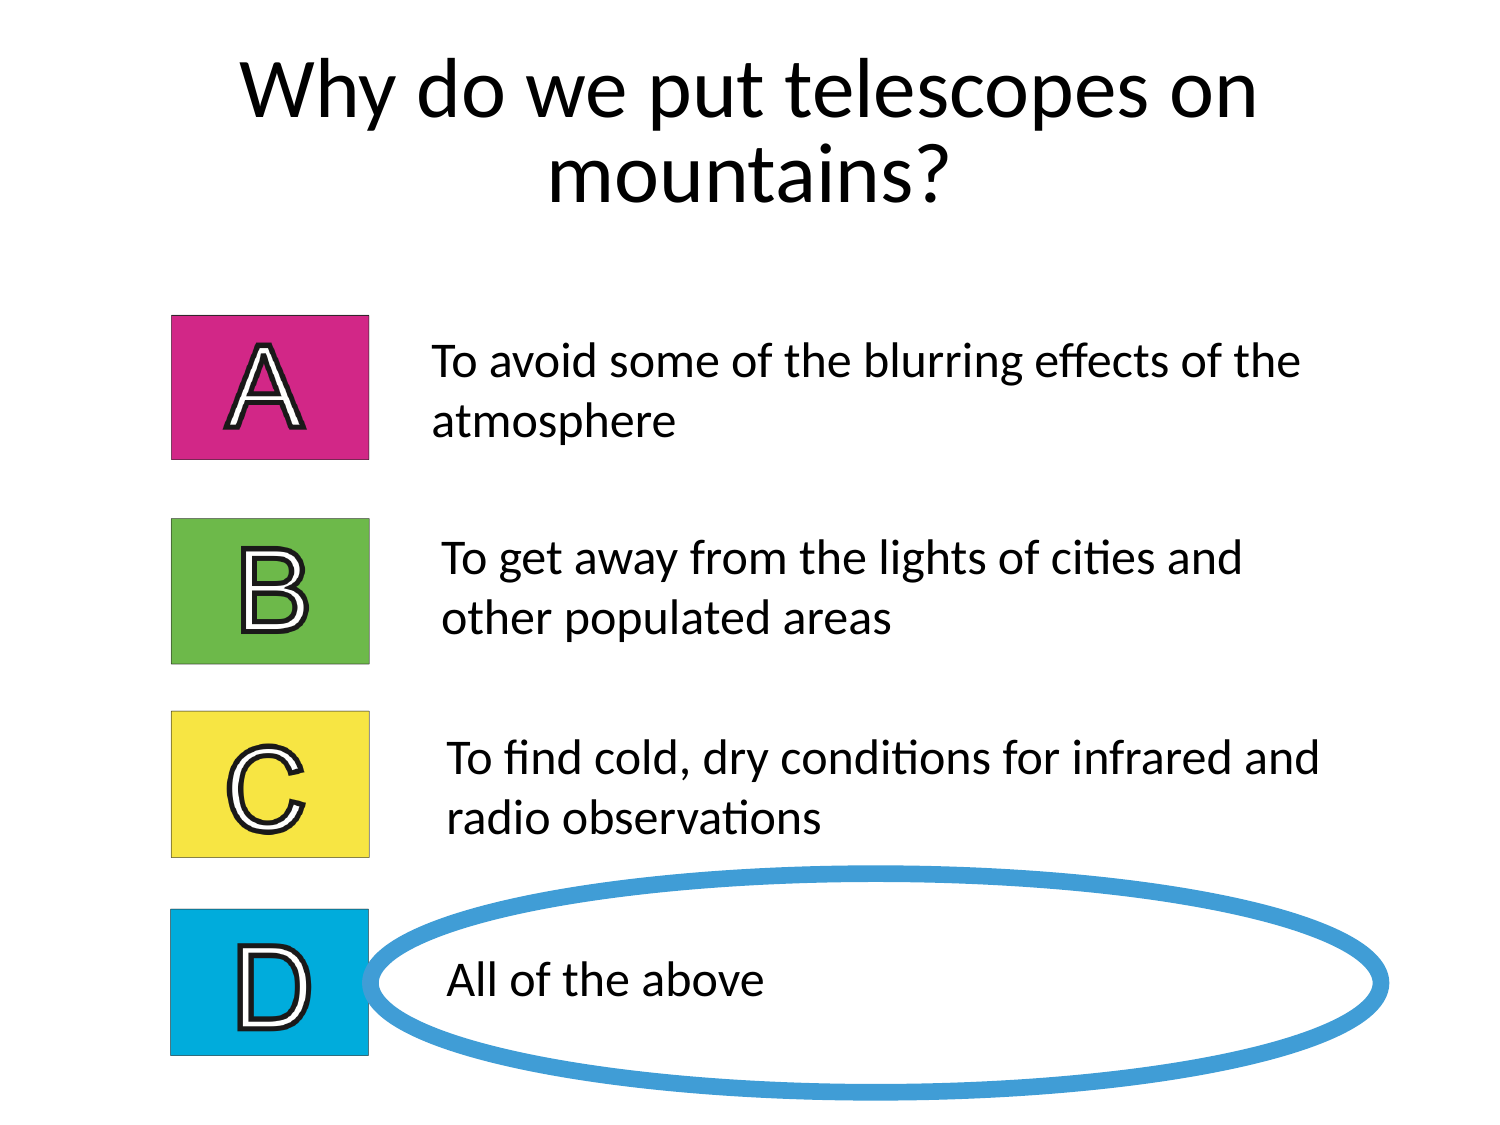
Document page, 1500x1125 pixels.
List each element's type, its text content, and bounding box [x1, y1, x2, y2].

picture [169, 709, 371, 859]
picture [169, 516, 371, 666]
text_box To find cold, dry conditions for infrared and radio observations [431, 716, 1340, 852]
title Why do we put telescopes on mountains? [75, 45, 1425, 233]
picture [238, 944, 310, 1030]
picture [169, 312, 371, 462]
text_box To avoid some of the blurring effects of the atmosphere [416, 320, 1325, 456]
text_box To get away from the lights of cities and other populated areas [426, 517, 1335, 653]
picture [169, 907, 370, 1057]
text_box All of the above [431, 938, 1340, 1014]
